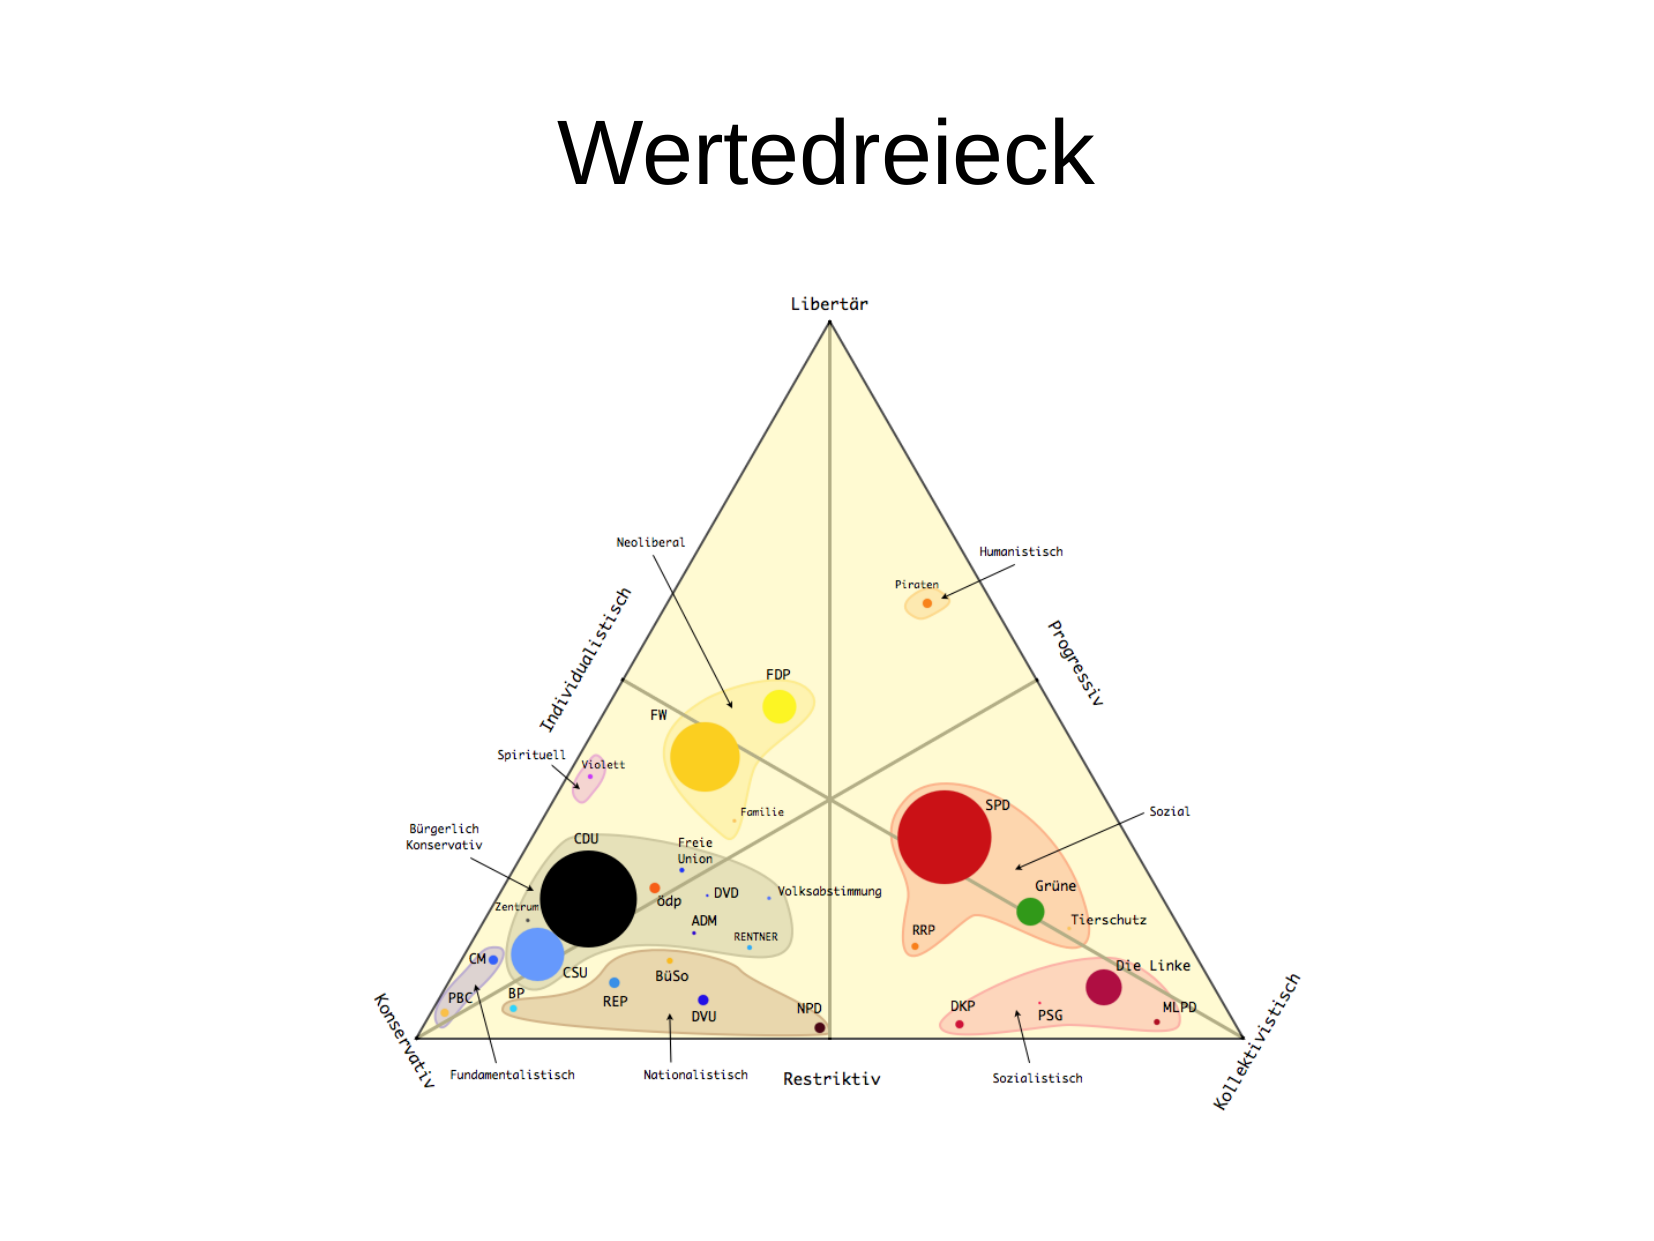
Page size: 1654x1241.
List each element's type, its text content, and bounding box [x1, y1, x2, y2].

picture [236, 265, 1418, 1152]
title Wertedreieck [82, 49, 1571, 257]
